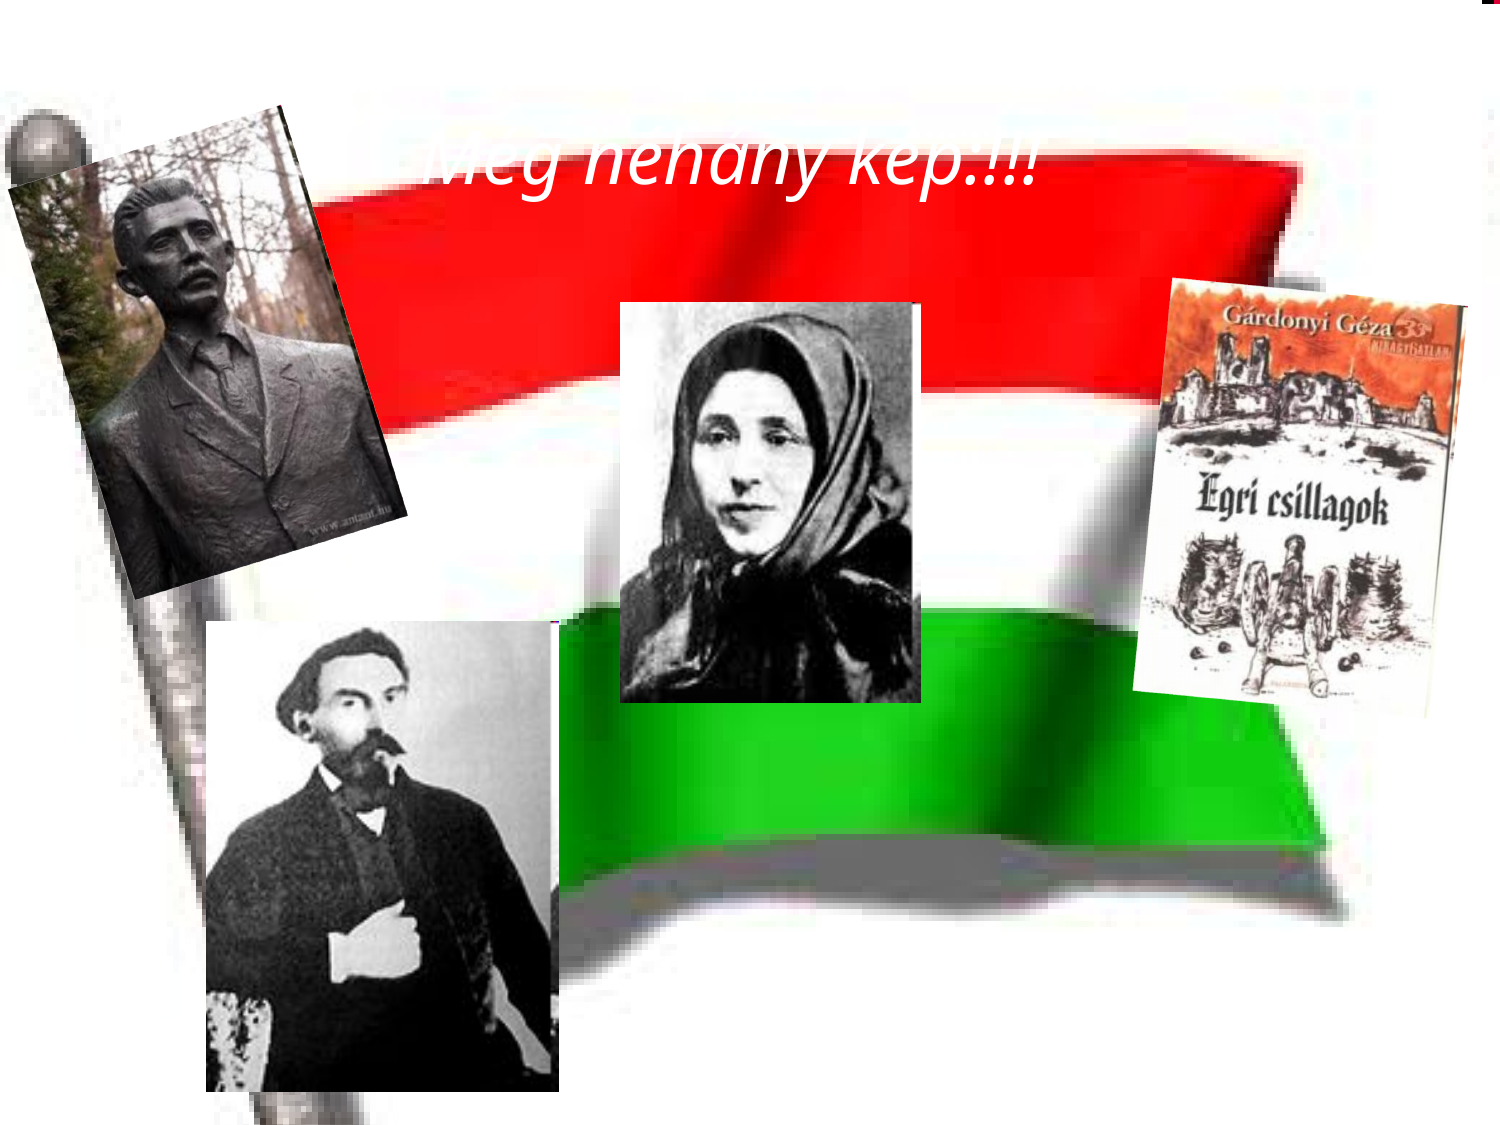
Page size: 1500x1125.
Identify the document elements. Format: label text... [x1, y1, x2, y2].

text_box Még néhány kép:!!! [348, 101, 1115, 208]
picture [0, 0, 1500, 1125]
